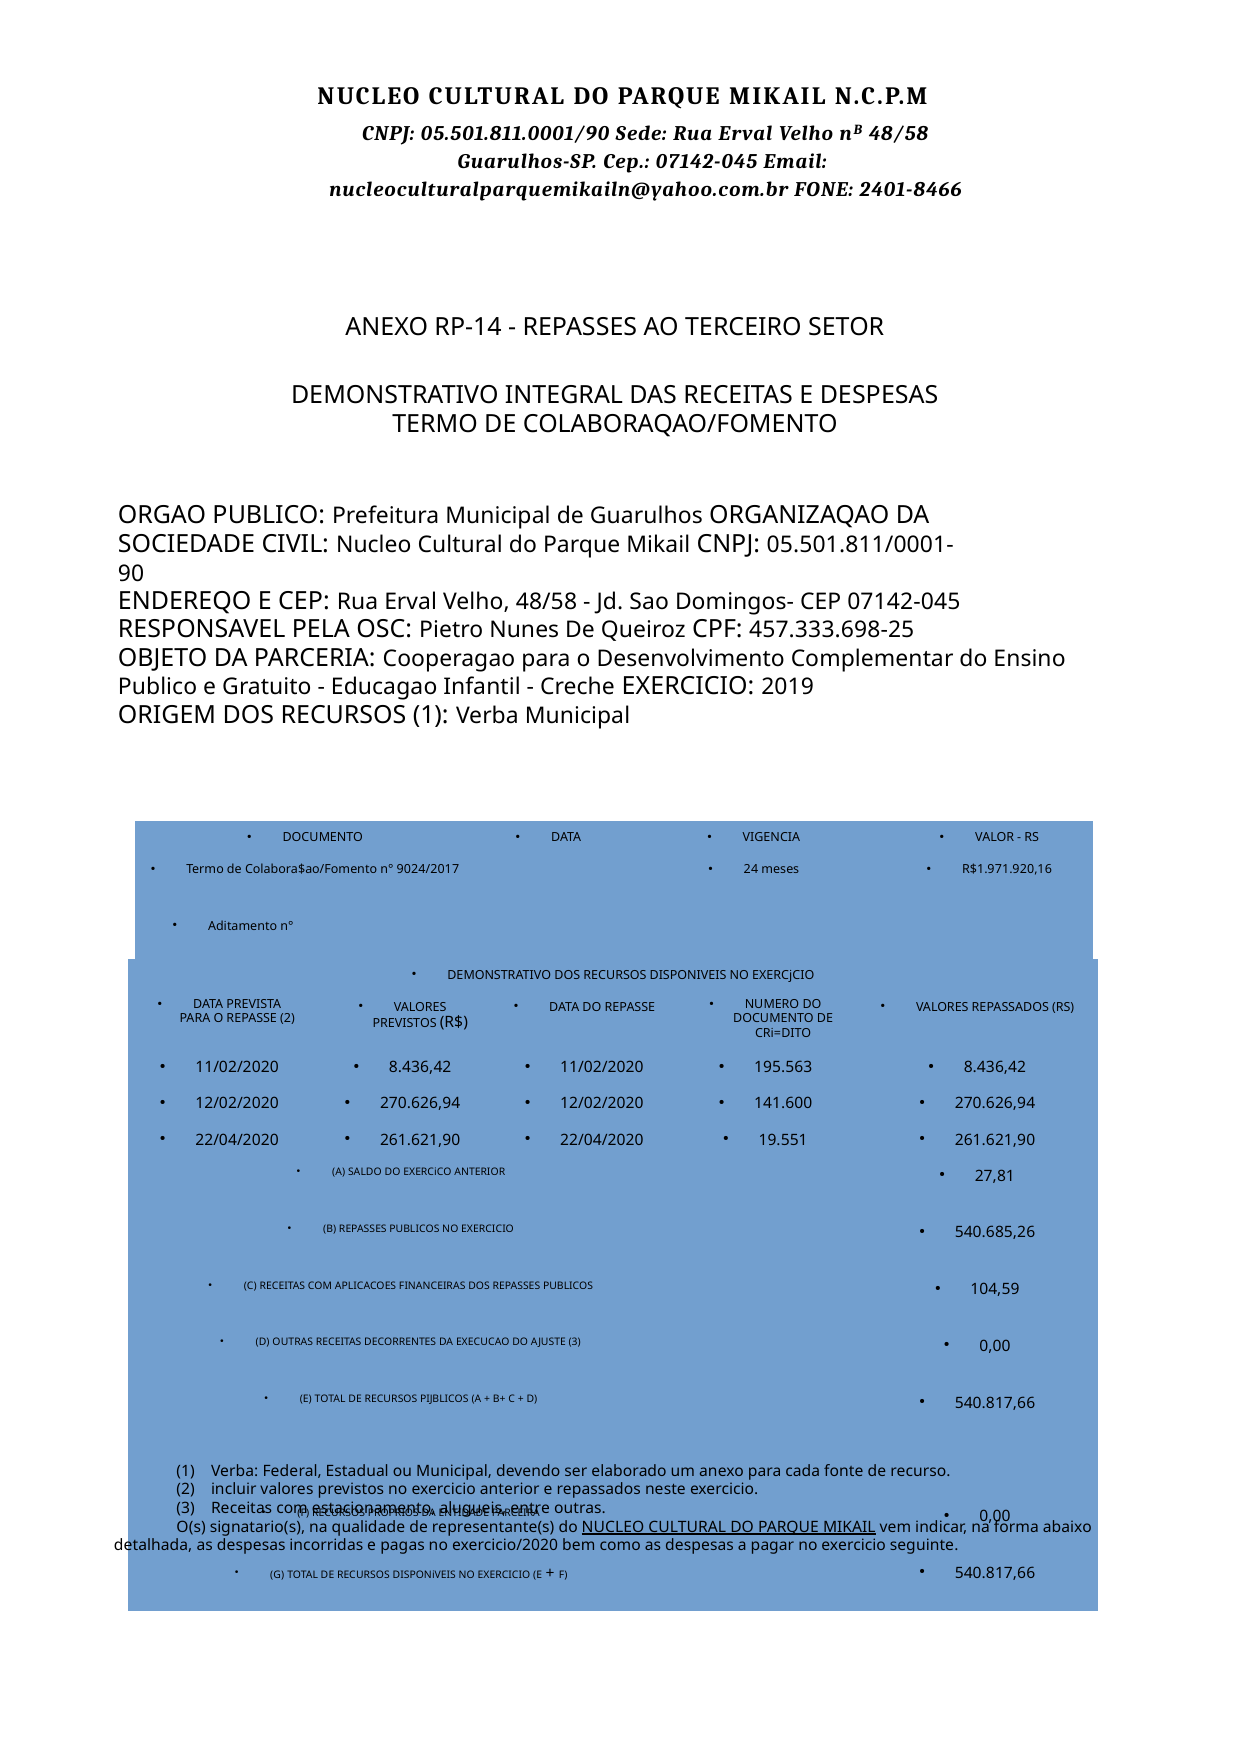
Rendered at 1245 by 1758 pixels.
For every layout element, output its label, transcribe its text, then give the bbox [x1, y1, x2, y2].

text_box CNPJ: 05.501.811.0001/90 Sede: Rua Erval Velho nB 48/58 Guarulhos-SP. Cep.: 07142-045 Email: nucleoculturalparquemikailn@yahoo.com.br FONE: 2401-8466 [317, 117, 974, 250]
table_cell 104,59 [856, 1270, 1098, 1327]
table_header DOCUMENTO [135, 821, 475, 853]
table_cell DATA DO REPASSE [494, 990, 675, 1049]
table_cell [675, 1384, 856, 1441]
table_cell Termo de Colabora$ao/Fomento n° 9024/2017 [135, 853, 475, 910]
table_cell DATA PREVISTA PARA O REPASSE (2) [128, 990, 312, 1049]
table_cell 270.626,94 [312, 1085, 494, 1121]
table_cell [621, 910, 886, 959]
table_cell 8.436,42 [312, 1049, 494, 1085]
table_cell [675, 1214, 856, 1270]
table_cell 540.817,66 [856, 1559, 1098, 1611]
text_box ANEXO RP-14 - REPASSES AO TERCEIRO SETOR DEMONSTRATIVO INTEGRAL DAS RECEITAS E DESPESAS TERMO DE COLABORAQAO/FOMENTO [258, 310, 973, 453]
table_cell 11/02/2020 [494, 1049, 675, 1085]
table_cell 11/02/2020 [128, 1049, 312, 1085]
table_cell (E) TOTAL DE RECURSOS PIJBLICOS (A + B+ C + D) [128, 1384, 675, 1441]
table_cell [675, 1327, 856, 1384]
table_cell 540.685,26 [856, 1214, 1098, 1270]
table_cell 24 meses [621, 853, 886, 910]
table_header DEMONSTRATIVO DOS RECURSOS DISPONIVEIS NO EXERCjCIO [128, 959, 1098, 990]
table_cell 270.626,94 [856, 1085, 1098, 1121]
table_cell 12/02/2020 [128, 1085, 312, 1121]
text_box (1) Verba: Federal, Estadual ou Municipal, devendo ser elaborado um anexo para cada fonte de recurso. (2) incluir valores previstos no exercicio anterior e repassados neste exercicio. (3) Receitas com estacionamento, alugueis, entre outras. O(s) signatario(s), na qualidade de representante(s) do NUCLEO CULTURAL DO PARQUE MIKAIL vem indicar, na forma abaixo detalhada, as despesas incorridas e pagas no exercicio/2020 bem como as despesas a pagar no exercicio seguinte. [114, 1461, 1120, 1559]
table_cell 261.621,90 [312, 1121, 494, 1157]
table_header VALOR - RS [886, 821, 1093, 853]
table_cell (C) RECEITAS COM APLICACOES FINANCEIRAS DOS REPASSES PUBLICOS [128, 1270, 675, 1327]
table_cell Aditamento n° [135, 910, 475, 959]
table_cell [475, 853, 621, 910]
table_cell 12/02/2020 [494, 1085, 675, 1121]
table_cell (B) REPASSES PUBLICOS NO EXERCICIO [128, 1214, 675, 1270]
table_header DATA [475, 821, 621, 853]
table_cell 19.551 [675, 1121, 856, 1157]
table_cell [675, 1559, 856, 1611]
table_cell [856, 1441, 1098, 1461]
table_cell [475, 910, 621, 959]
table_cell (G) TOTAL DE RECURSOS DISPONiVEIS NO EXERCICIO (E + F) [128, 1559, 675, 1611]
table_cell [128, 1441, 675, 1461]
table_cell 540.817,66 [856, 1384, 1098, 1441]
table_cell [675, 1157, 856, 1214]
table_cell [886, 910, 1093, 959]
table_cell 0,00 [856, 1327, 1098, 1384]
table_cell VALORES REPASSADOS (RS) [856, 990, 1098, 1049]
table_cell 195.563 [675, 1049, 856, 1085]
table_cell (D) OUTRAS RECEITAS DECORRENTES DA EXECUCAO DO AJUSTE (3) [128, 1327, 675, 1384]
table_cell 8.436,42 [856, 1049, 1098, 1085]
table_cell [675, 1270, 856, 1327]
table_header VIGENCIA [621, 821, 886, 853]
table_cell 261.621,90 [856, 1121, 1098, 1157]
table_cell 27,81 [856, 1157, 1098, 1214]
table_cell 22/04/2020 [494, 1121, 675, 1157]
table_cell [675, 1441, 856, 1461]
text_box ORGAO PUBLICO: Prefeitura Municipal de Guarulhos ORGANIZAQAO DA SOCIEDADE CIVIL: Nucleo Cultural do Parque Mikail CNPJ: 05.501.811/0001-90 ENDEREQO E CEP: Rua Erval Velho, 48/58 - Jd. Sao Domingos- CEP 07142-045 RESPONSAVEL PELA OSC: Pietro Nunes De Queiroz CPF: 457.333.698-25 OBJETO DA PARCERIA: Cooperagao para o Desenvolvimento Complementar do Ensino Publico e Gratuito - Educagao Infantil - Creche EXERCICIO: 2019 ORIGEM DOS RECURSOS (1): Verba Municipal [118, 500, 1123, 796]
table_cell (A) SALDO DO EXERCiCO ANTERIOR [128, 1157, 675, 1214]
table_cell R$1.971.920,16 [886, 853, 1093, 910]
table_cell 22/04/2020 [128, 1121, 312, 1157]
table_cell NUMERO DO DOCUMENTO DE CRi=DITO [675, 990, 856, 1049]
table_cell VALORES PREVISTOS (R$) [312, 990, 494, 1049]
table_cell 141.600 [675, 1085, 856, 1121]
text_box NUCLEO CULTURAL DO PARQUE MIKAIL N.C.P.M [317, 79, 974, 107]
